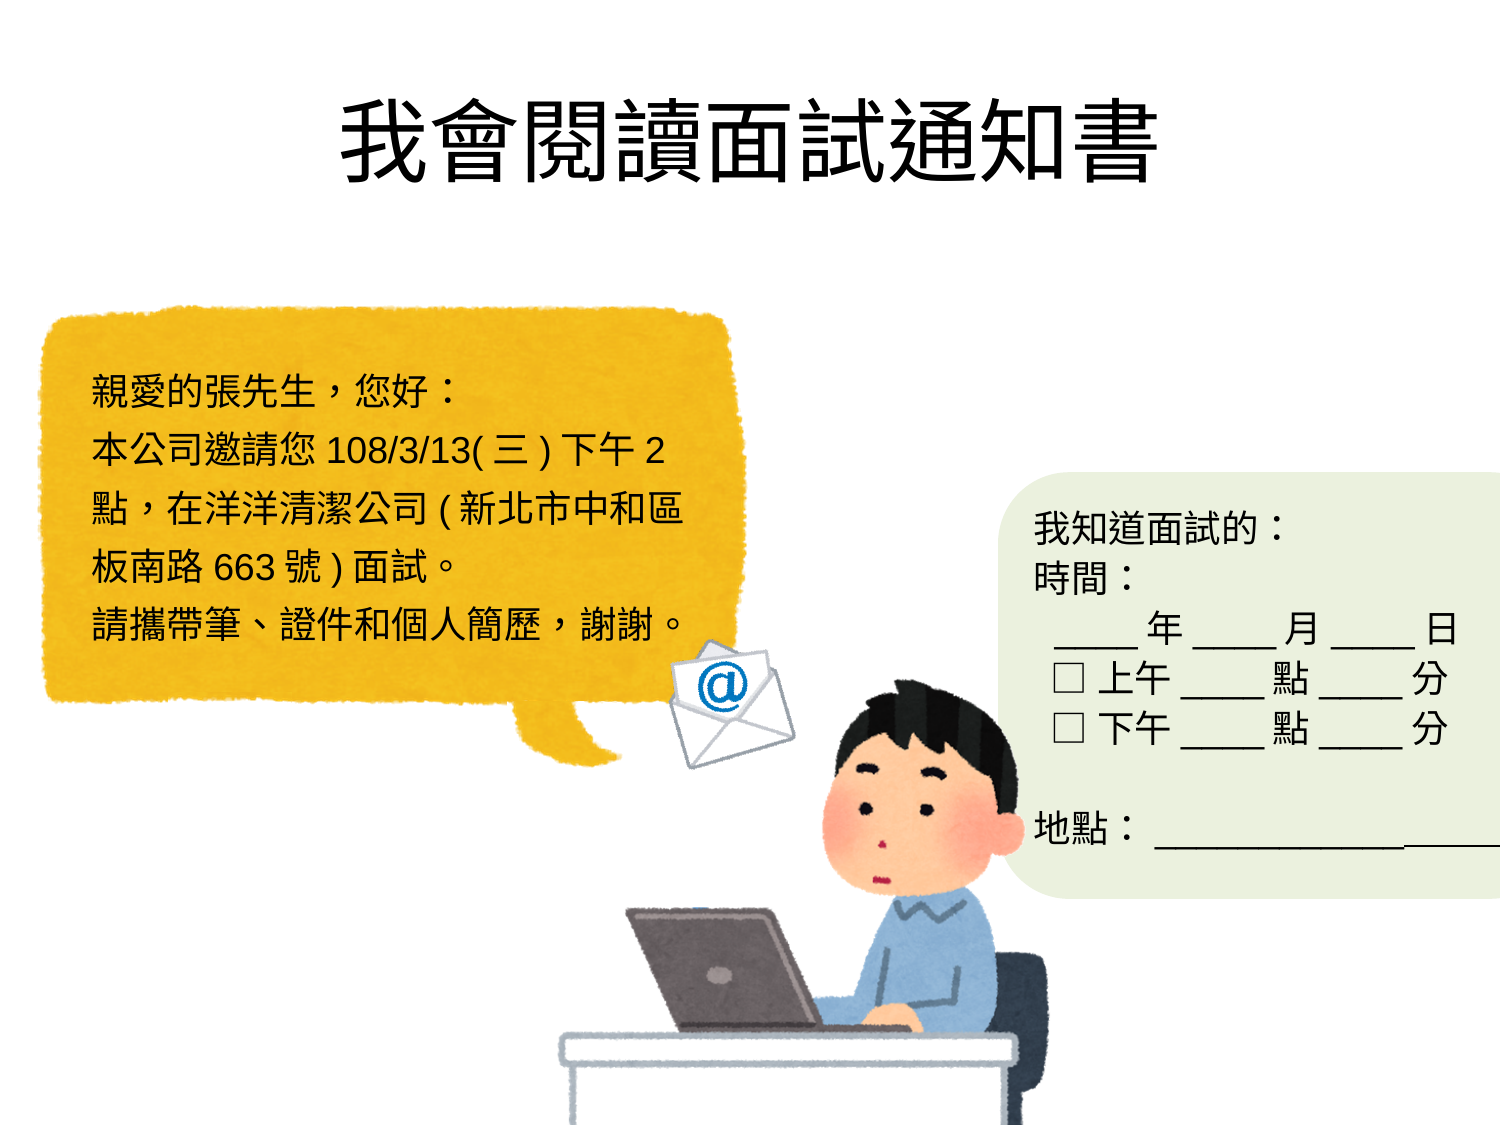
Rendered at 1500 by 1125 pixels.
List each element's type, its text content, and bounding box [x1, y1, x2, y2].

picture [29, 302, 1080, 1125]
text_box 我知道面試的： 時間： ____年____月____日 □上午____點____分 □下午____點____分 地點：____________ [998, 472, 1500, 899]
text_box 親愛的張先生，您好： 本公司邀請您108/3/13(三)下午2點，在洋洋清潔公司(新北市中和區板南路663號)面試。 請攜帶筆、證件和個人簡歷，謝謝。 [77, 347, 713, 654]
title 我會閱讀面試通知書 [75, 45, 1425, 233]
